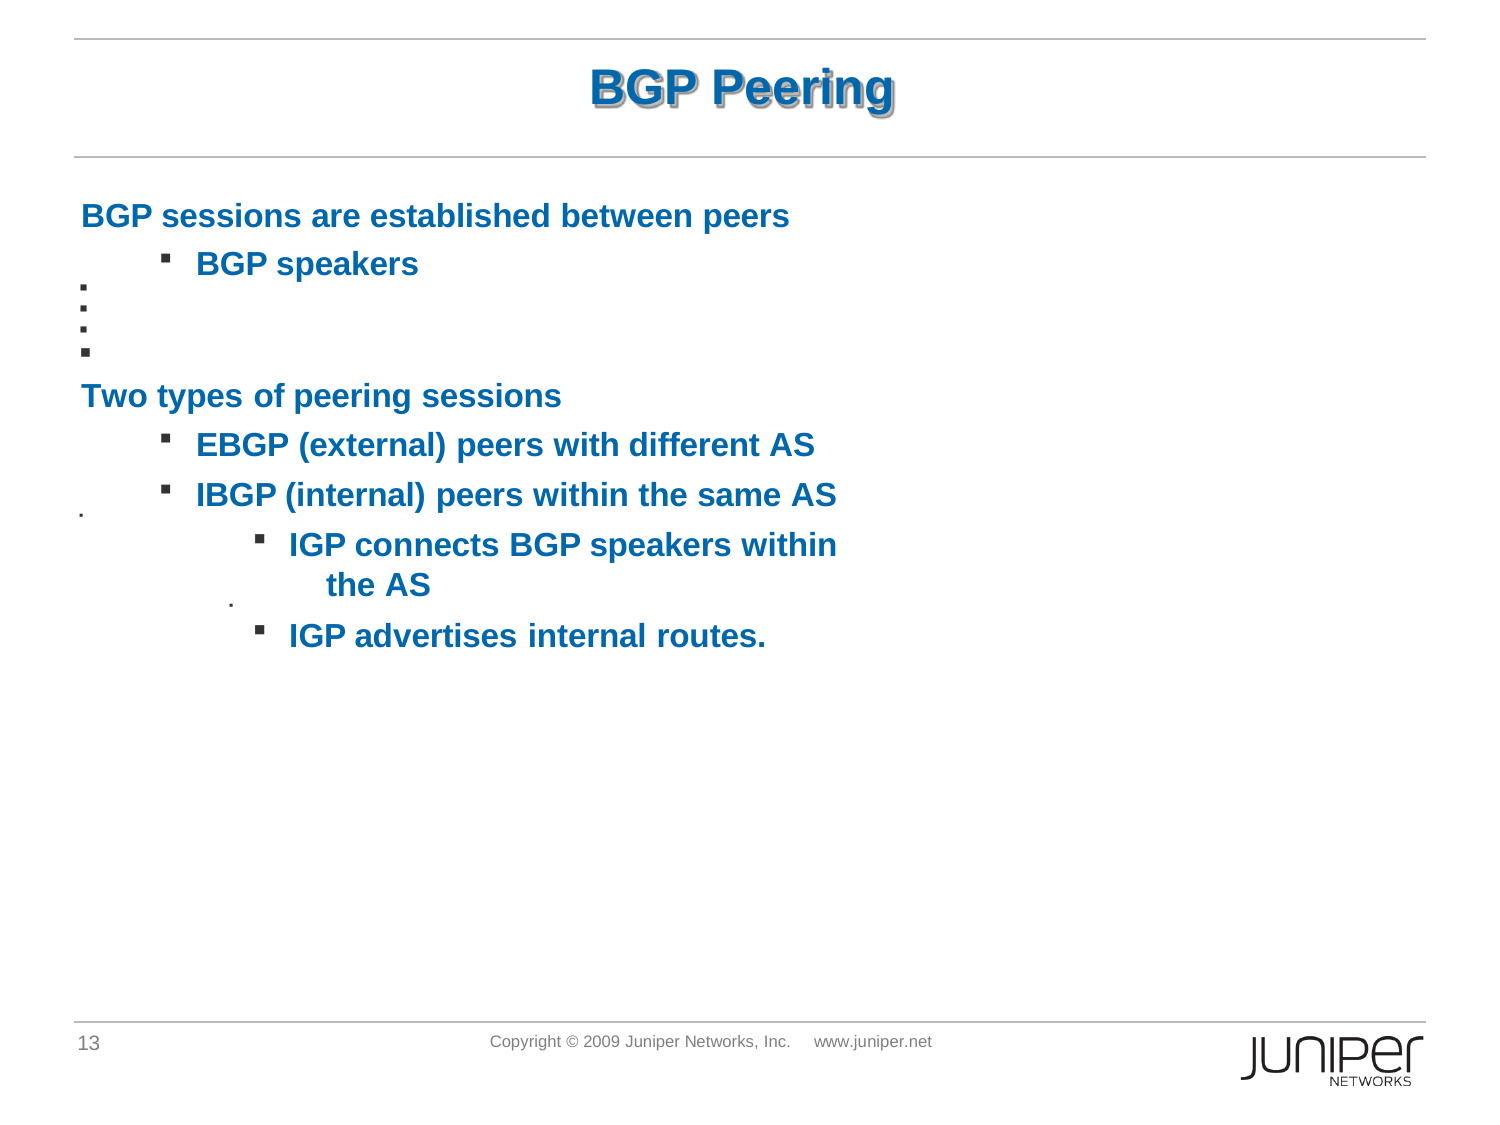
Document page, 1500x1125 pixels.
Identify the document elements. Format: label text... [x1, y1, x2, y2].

text_box BGP Peering [587, 54, 897, 117]
text_box 10 [73, 1029, 105, 1056]
text_box BGP sessions are established between peers BGP speakers Two types of peering sessions EBGP (external) peers with different AS IBGP (internal) peers within the same AS IGP connects BGP speakers within the AS IGP advertises internal routes. [78, 194, 871, 617]
text_box Copyright © 2009 Juniper Networks, Inc. www.juniper.net [488, 1031, 935, 1053]
text_box [558, 40, 929, 152]
